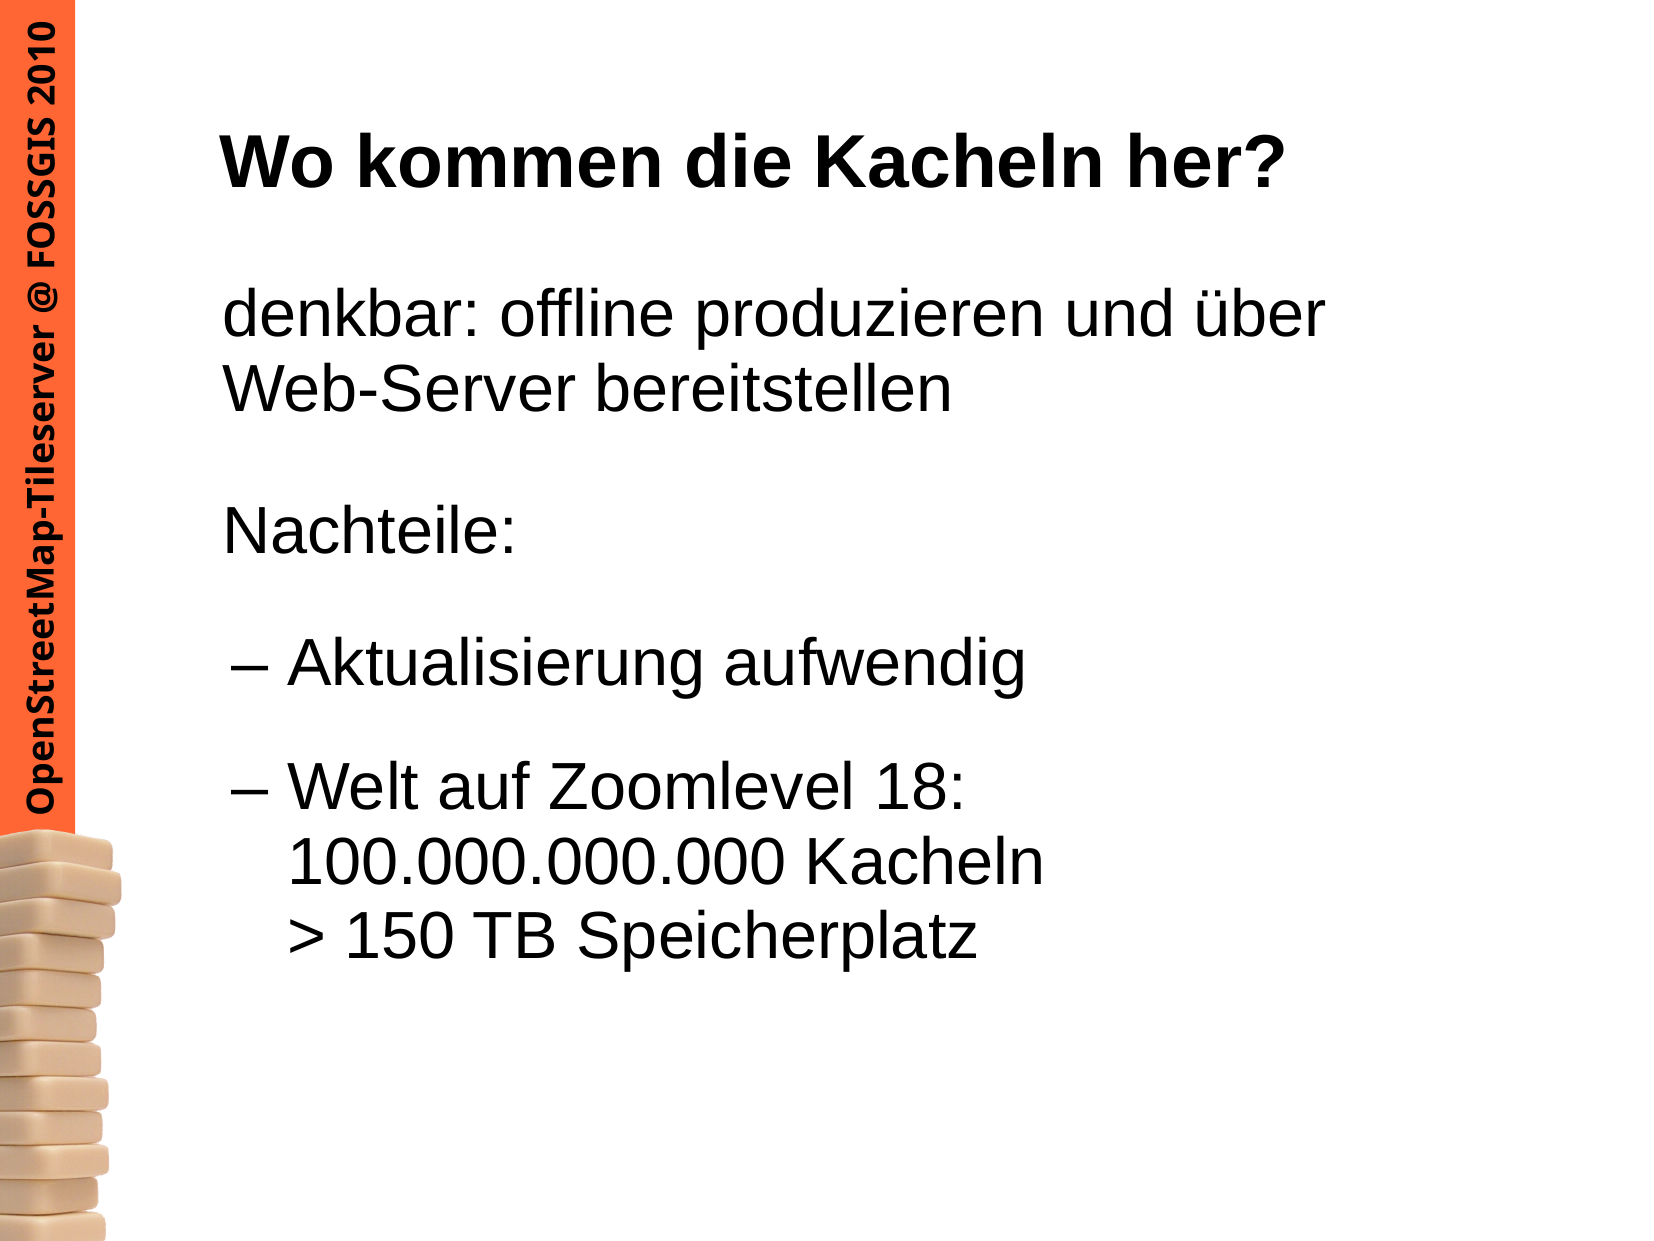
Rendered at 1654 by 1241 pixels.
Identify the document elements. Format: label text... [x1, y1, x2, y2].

text_box – Welt auf Zoomlevel 18: 100.000.000.000 Kacheln > 150 TB Speicherplatz [217, 741, 1409, 981]
text_box Nachteile: [207, 485, 1399, 576]
text_box denkbar: offline produzieren und über Web-Server bereitstellen [207, 268, 1399, 434]
text_box Wo kommen die Kacheln her? [205, 112, 1546, 212]
picture [0, 816, 133, 1241]
text_box – Aktualisierung aufwendig [217, 617, 1409, 708]
